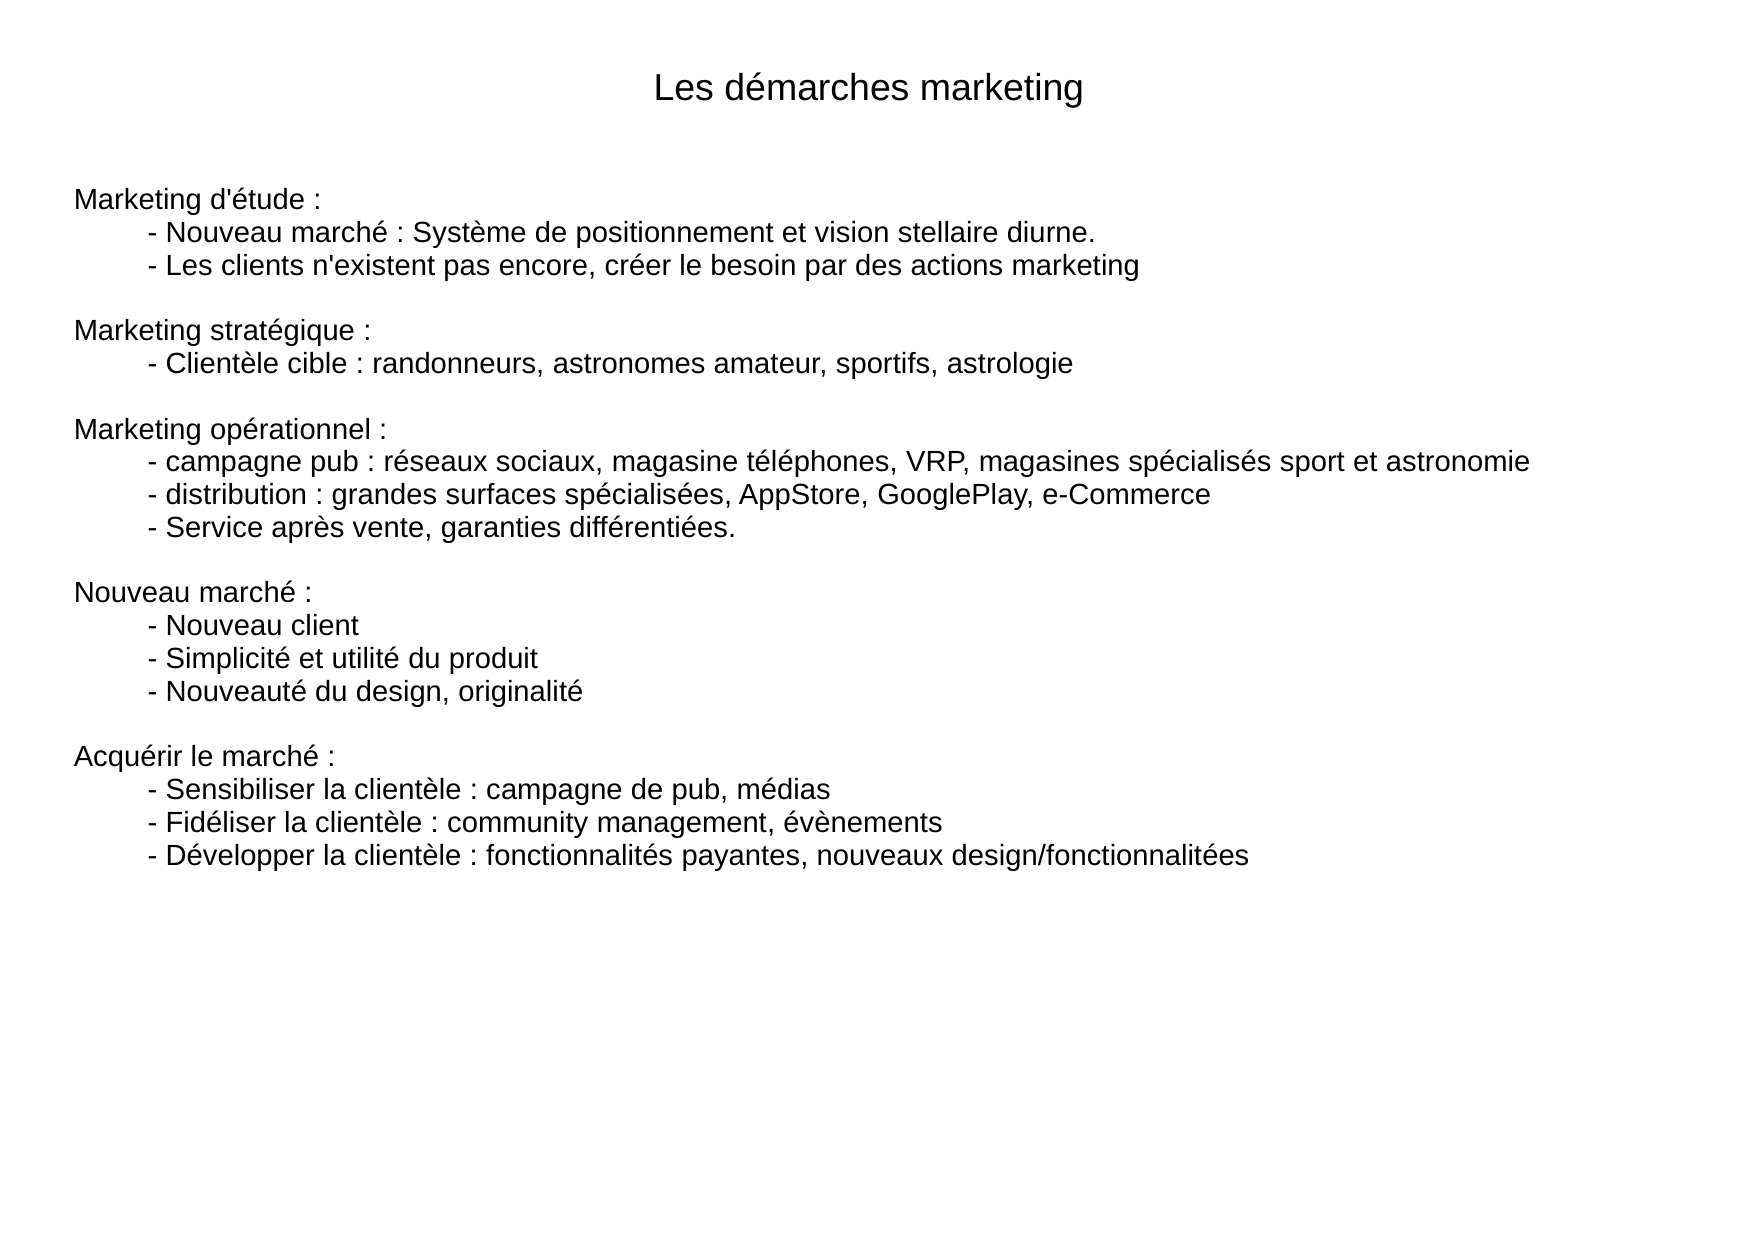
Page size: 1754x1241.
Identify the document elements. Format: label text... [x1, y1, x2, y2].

text_box Les démarches marketing Marketing d'étude : - Nouveau marché : Système de positionnement et vision stellaire diurne. - Les clients n'existent pas encore, créer le besoin par des actions marketing Marketing stratégique : - Clientèle cible : randonneurs, astronomes amateur, sportifs, astrologie Marketing opérationnel : - campagne pub : réseaux sociaux, magasine téléphones, VRP, magasines spécialisés sport et astronomie - distribution : grandes surfaces spécialisées, AppStore, GooglePlay, e-Commerce - Service après vente, garanties différentiées. Nouveau marché : - Nouveau client - Simplicité et utilité du produit - Nouveauté du design, originalité Acquérir le marché : - Sensibiliser la clientèle : campagne de pub, médias - Fidéliser la clientèle : community management, évènements - Développer la clientèle : fonctionnalités payantes, nouveaux design/fonctionnalitées [59, 59, 1679, 945]
